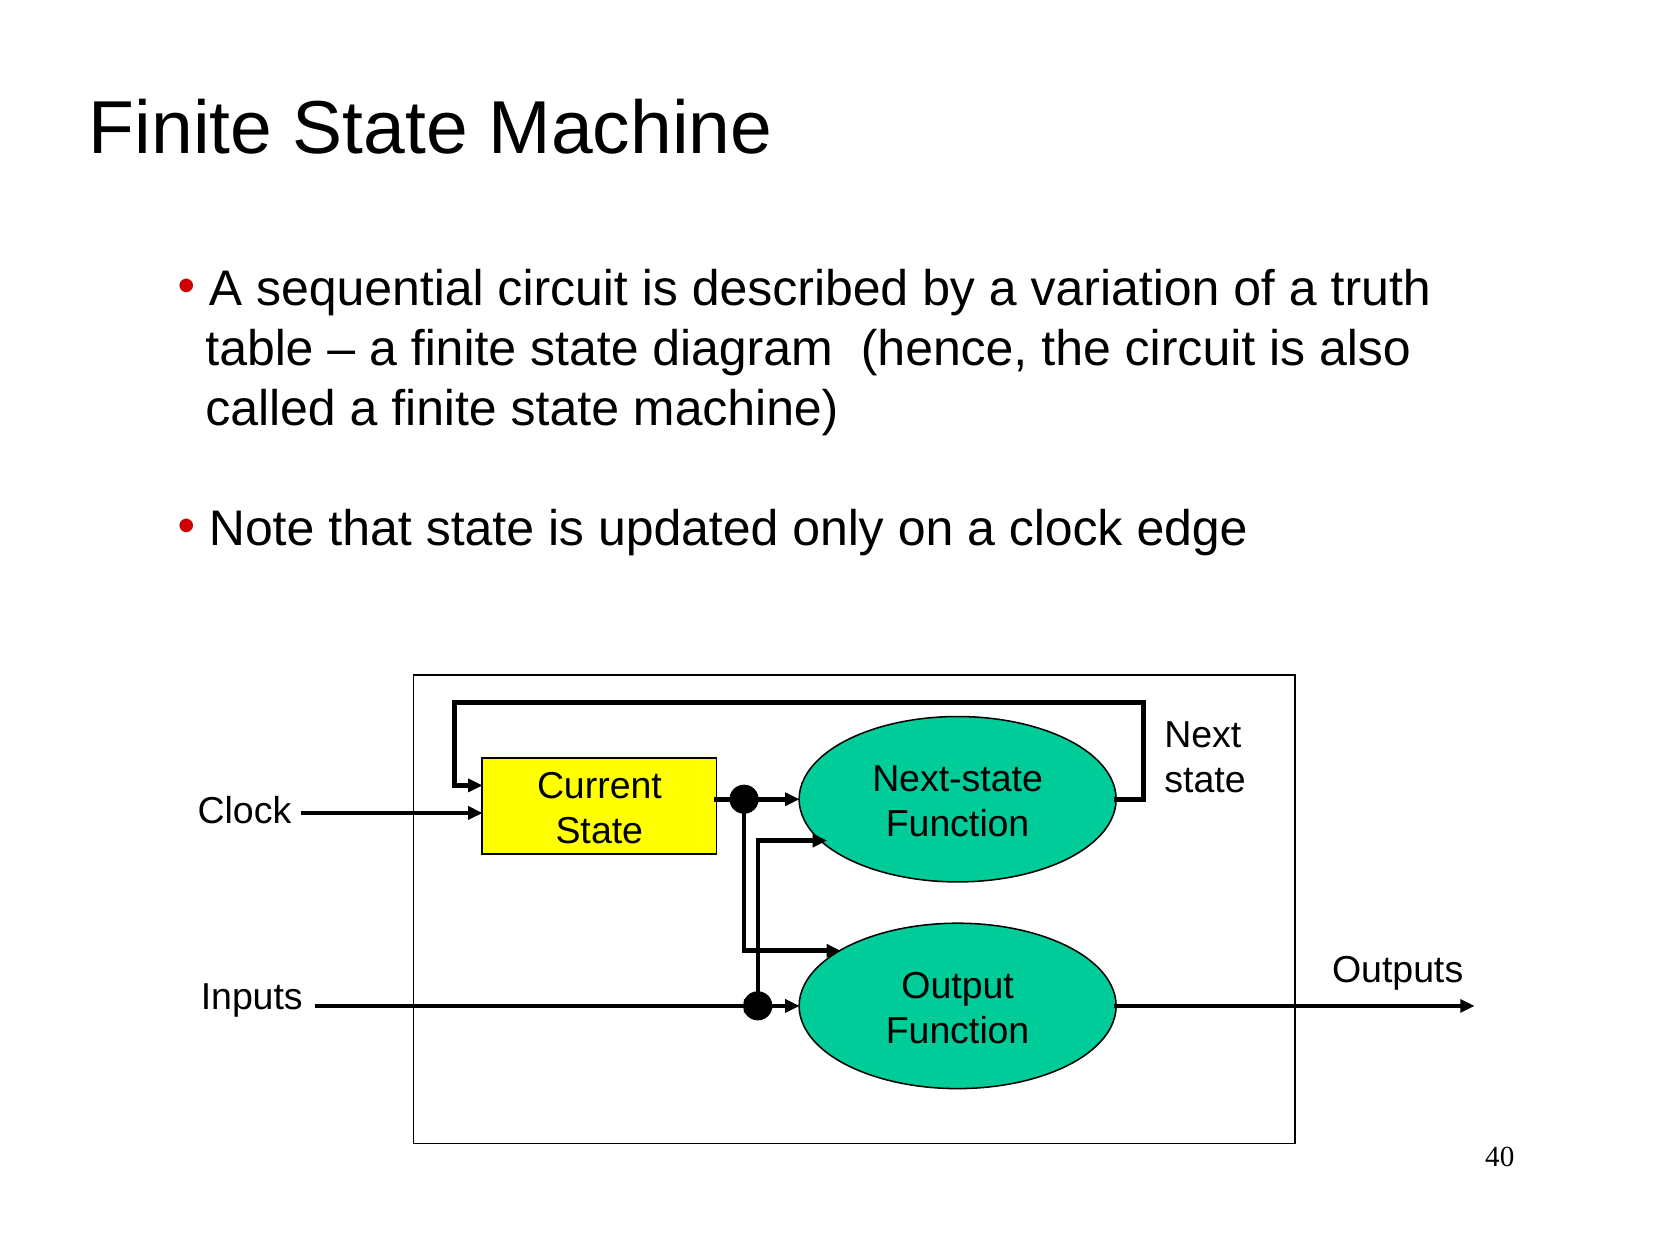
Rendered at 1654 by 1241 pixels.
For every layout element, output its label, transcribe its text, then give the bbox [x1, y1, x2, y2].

text_box Next-state Function [799, 716, 1117, 882]
text_box [760, 953, 826, 1005]
text_box [413, 1007, 1296, 1144]
text_box Finite State Machine [74, 71, 788, 177]
text_box Output Function [799, 923, 1117, 1089]
text_box Next state [1149, 702, 1261, 809]
text_box <number> [1185, 1129, 1530, 1213]
text_box Current State [482, 757, 717, 855]
text_box [457, 705, 1141, 798]
text_box [413, 675, 1296, 1004]
text_box Inputs [186, 964, 318, 1026]
text_box Clock [182, 778, 307, 839]
text_box A sequential circuit is described by a variation of a truth table – a finite state diagram (hence, the circuit is also called a finite state machine) Note that state is updated only on a clock edge [162, 247, 1447, 564]
text_box [746, 800, 812, 948]
text_box Outputs [1317, 936, 1479, 998]
text_box [413, 802, 756, 1004]
